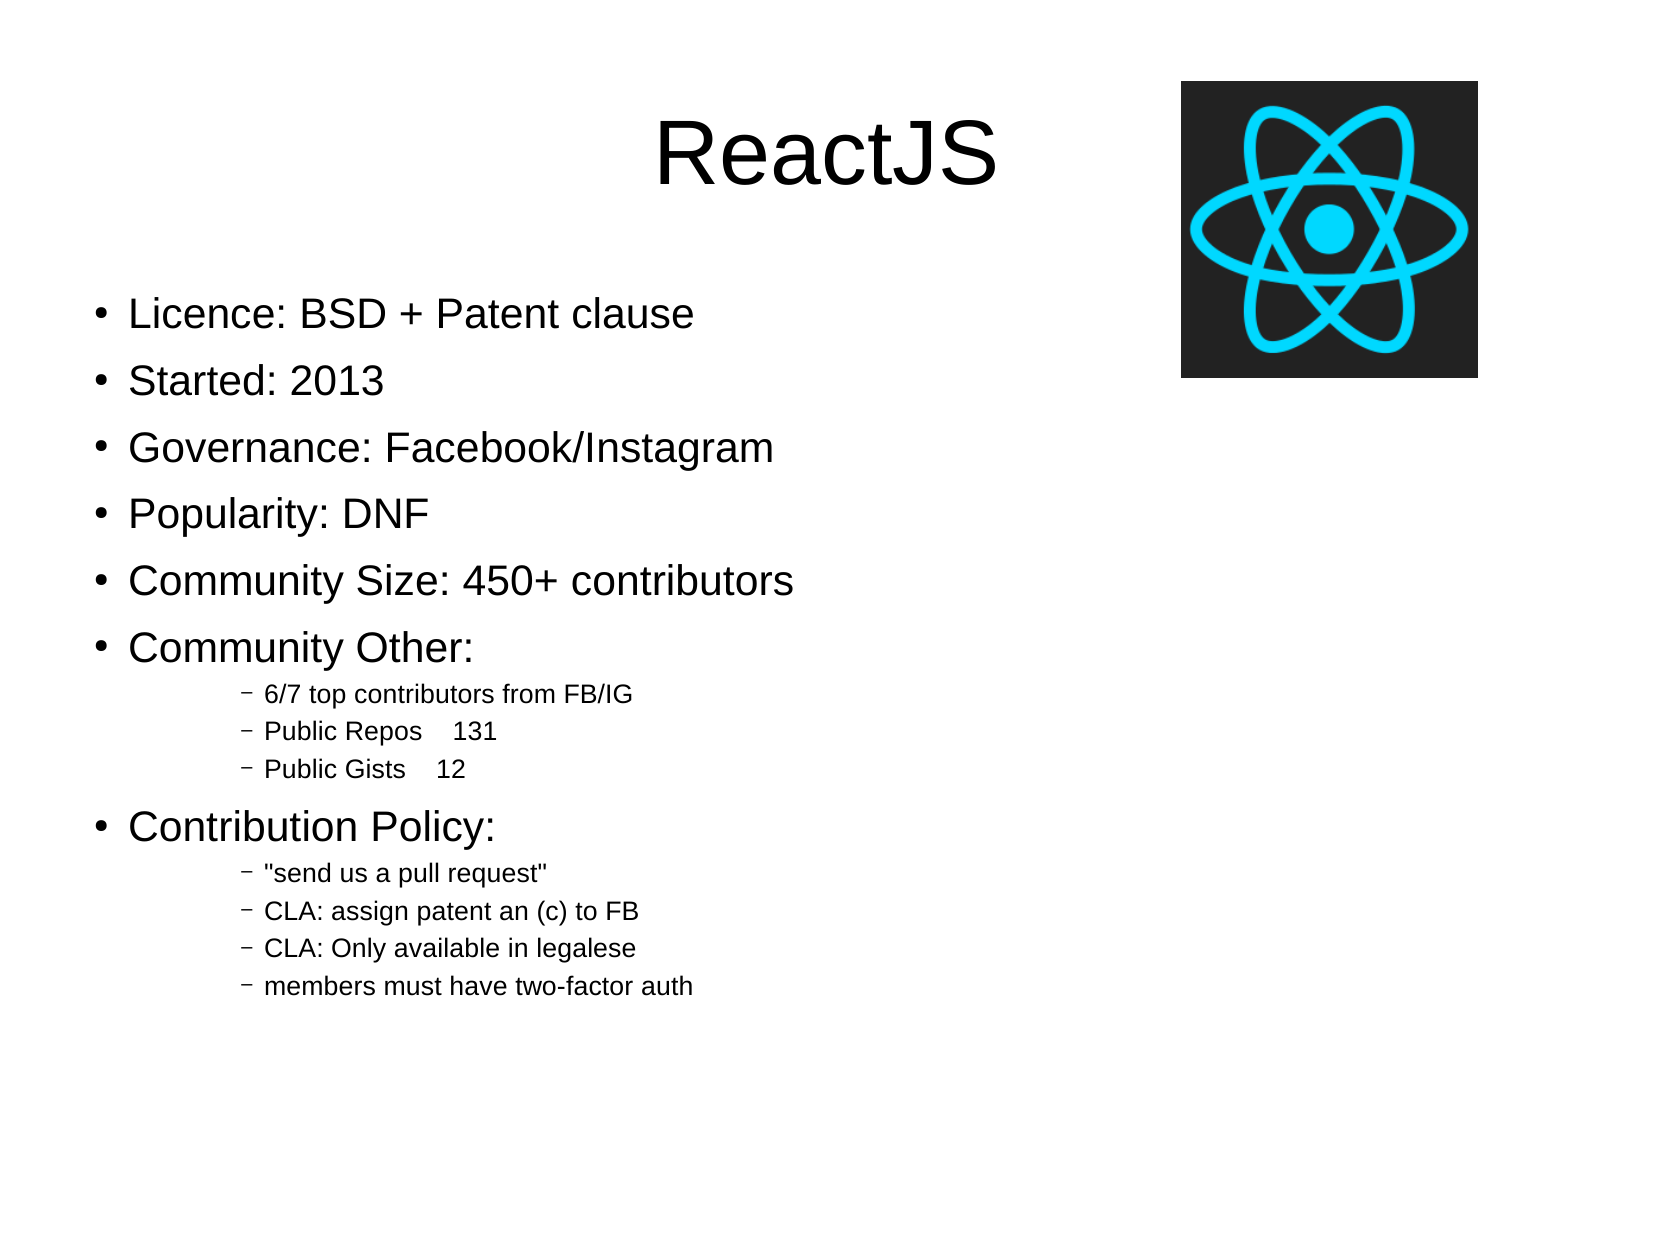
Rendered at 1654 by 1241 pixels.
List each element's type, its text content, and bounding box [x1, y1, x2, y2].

picture [1181, 81, 1478, 378]
title ReactJS [82, 49, 1571, 257]
list Licence: BSD + Patent clause Started: 2013 Governance: Facebook/Instagram Popularity: DNF Community Size: 450+ contributors Community Other: 6/7 top contributors from FB/IG Public Repos 131 Public Gists 12 Contribution Policy: "send us a pull request" CLA: assign patent an (c) to FB CLA: Only available in legalese members must have two-factor auth [82, 290, 1571, 1010]
